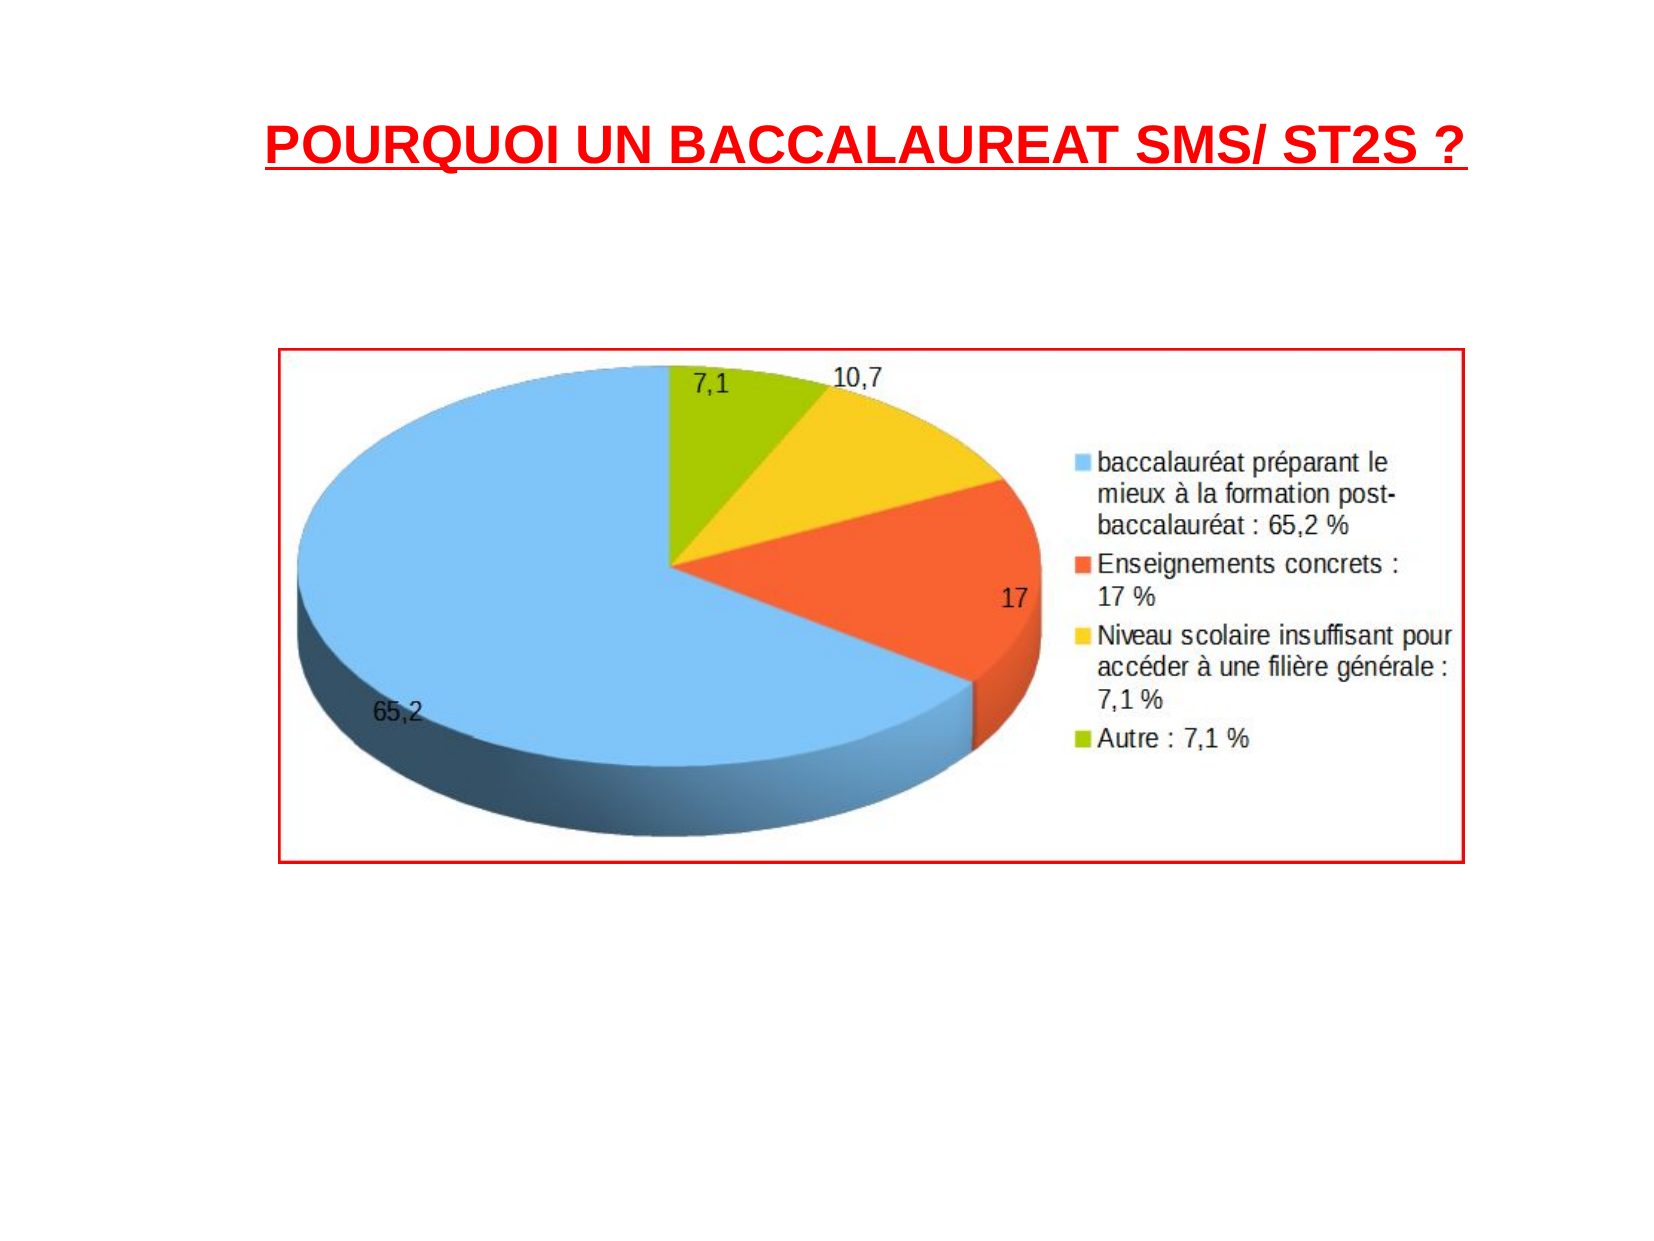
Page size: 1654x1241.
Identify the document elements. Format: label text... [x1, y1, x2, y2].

picture [278, 348, 1465, 864]
text_box POURQUOI UN BACCALAUREAT SMS/ ST2S ? [250, 107, 1508, 244]
